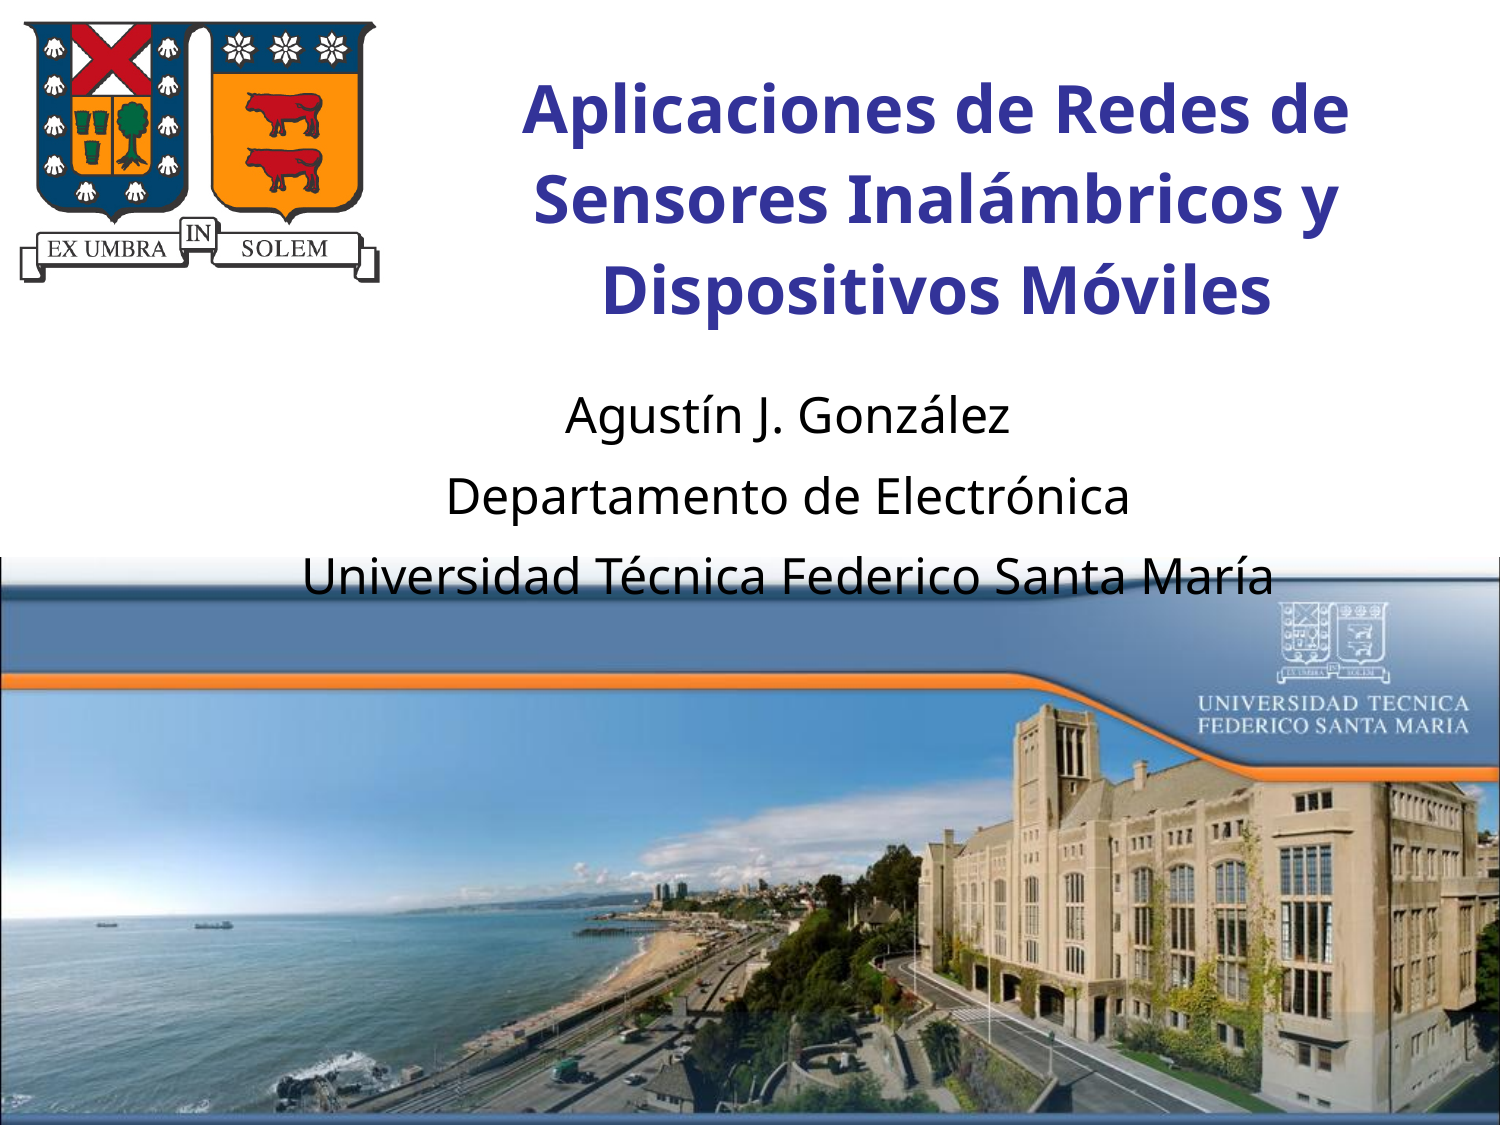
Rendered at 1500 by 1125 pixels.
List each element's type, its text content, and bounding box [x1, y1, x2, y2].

title Aplicaciones de Redes de Sensores Inalámbricos y Dispositivos Móviles [394, 93, 1480, 342]
text_box Agustín J. González Departamento de Electrónica Universidad Técnica Federico Santa María [114, 372, 1463, 661]
picture [0, 0, 398, 301]
picture [0, 557, 1500, 1125]
